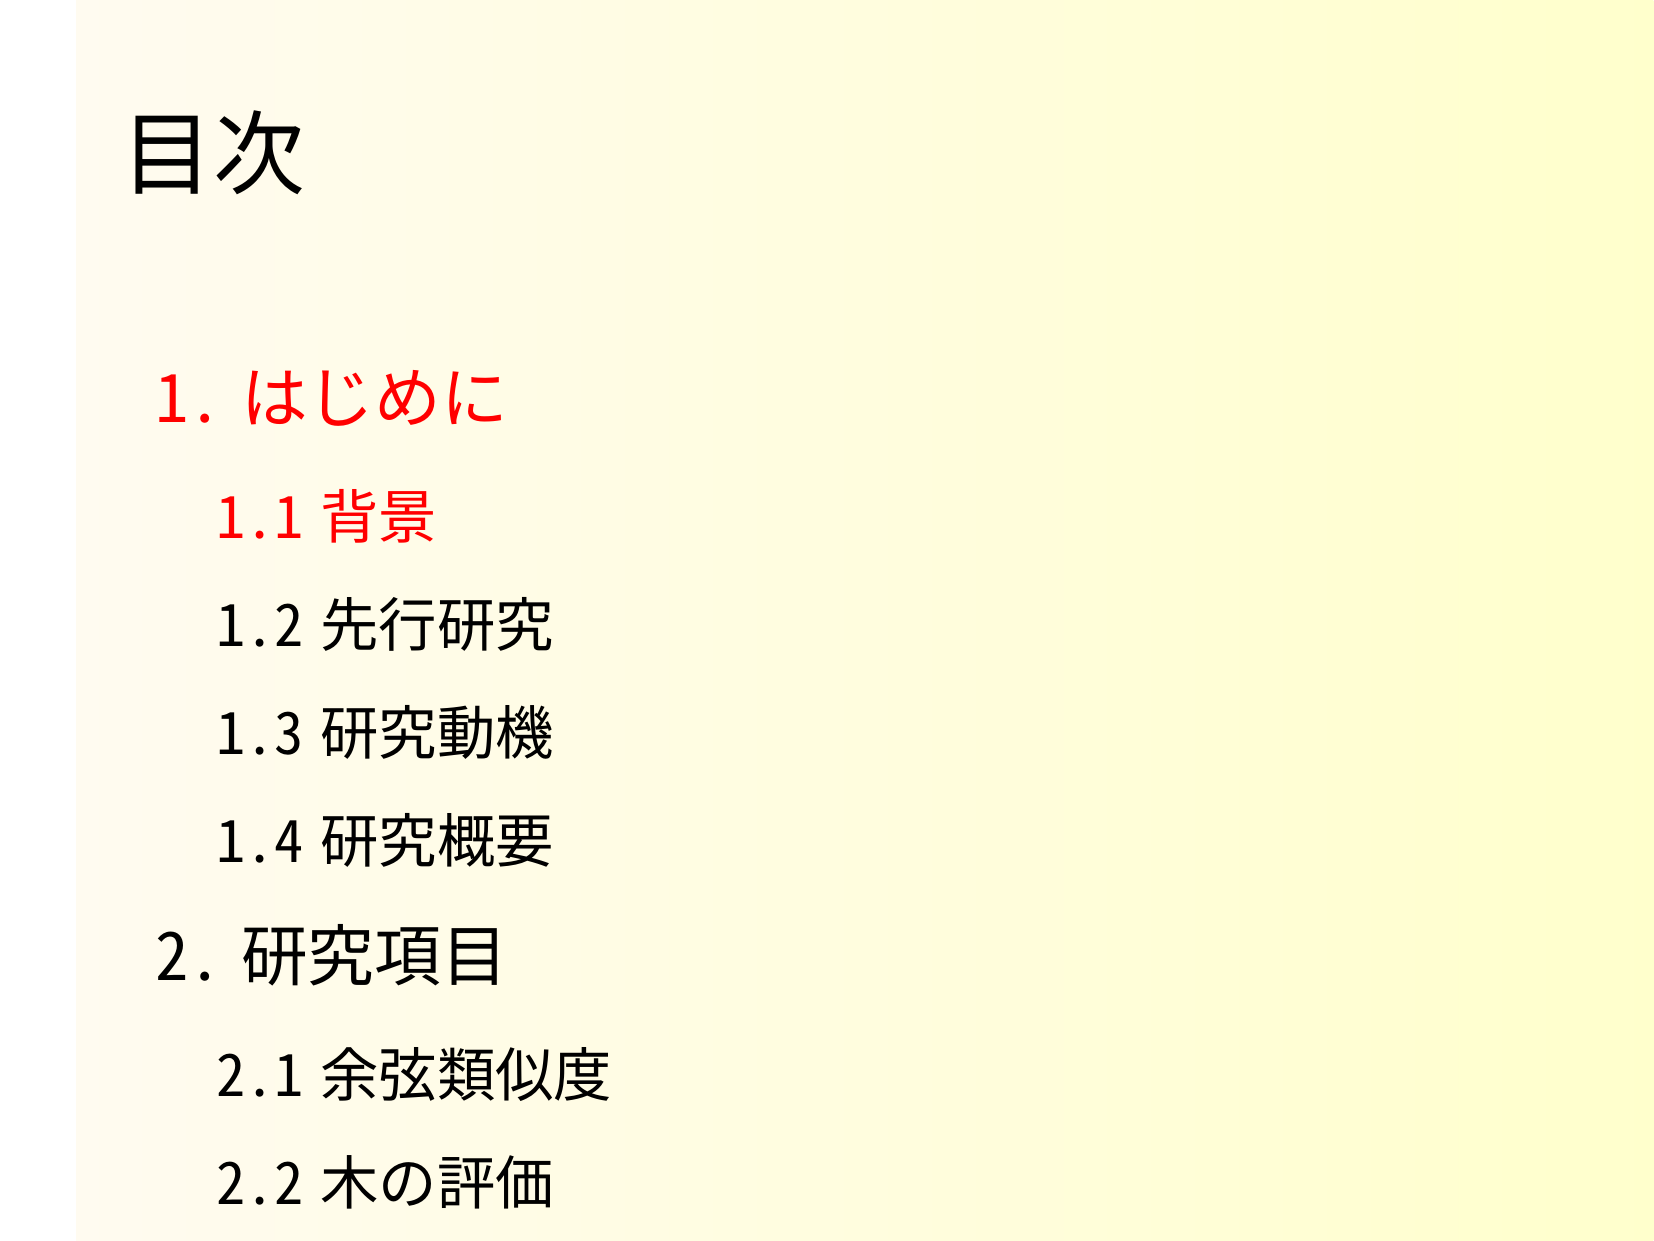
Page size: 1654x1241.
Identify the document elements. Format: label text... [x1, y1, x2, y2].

list 1.はじめに 1.1背景 1.2先行研究 1.3研究動機 1.4研究概要 2.研究項目 2.1余弦類似度 2.2木の評価 3.研究結果 4.考察、今後の課題 [121, 344, 1534, 1192]
title 目次 [121, 43, 1534, 251]
